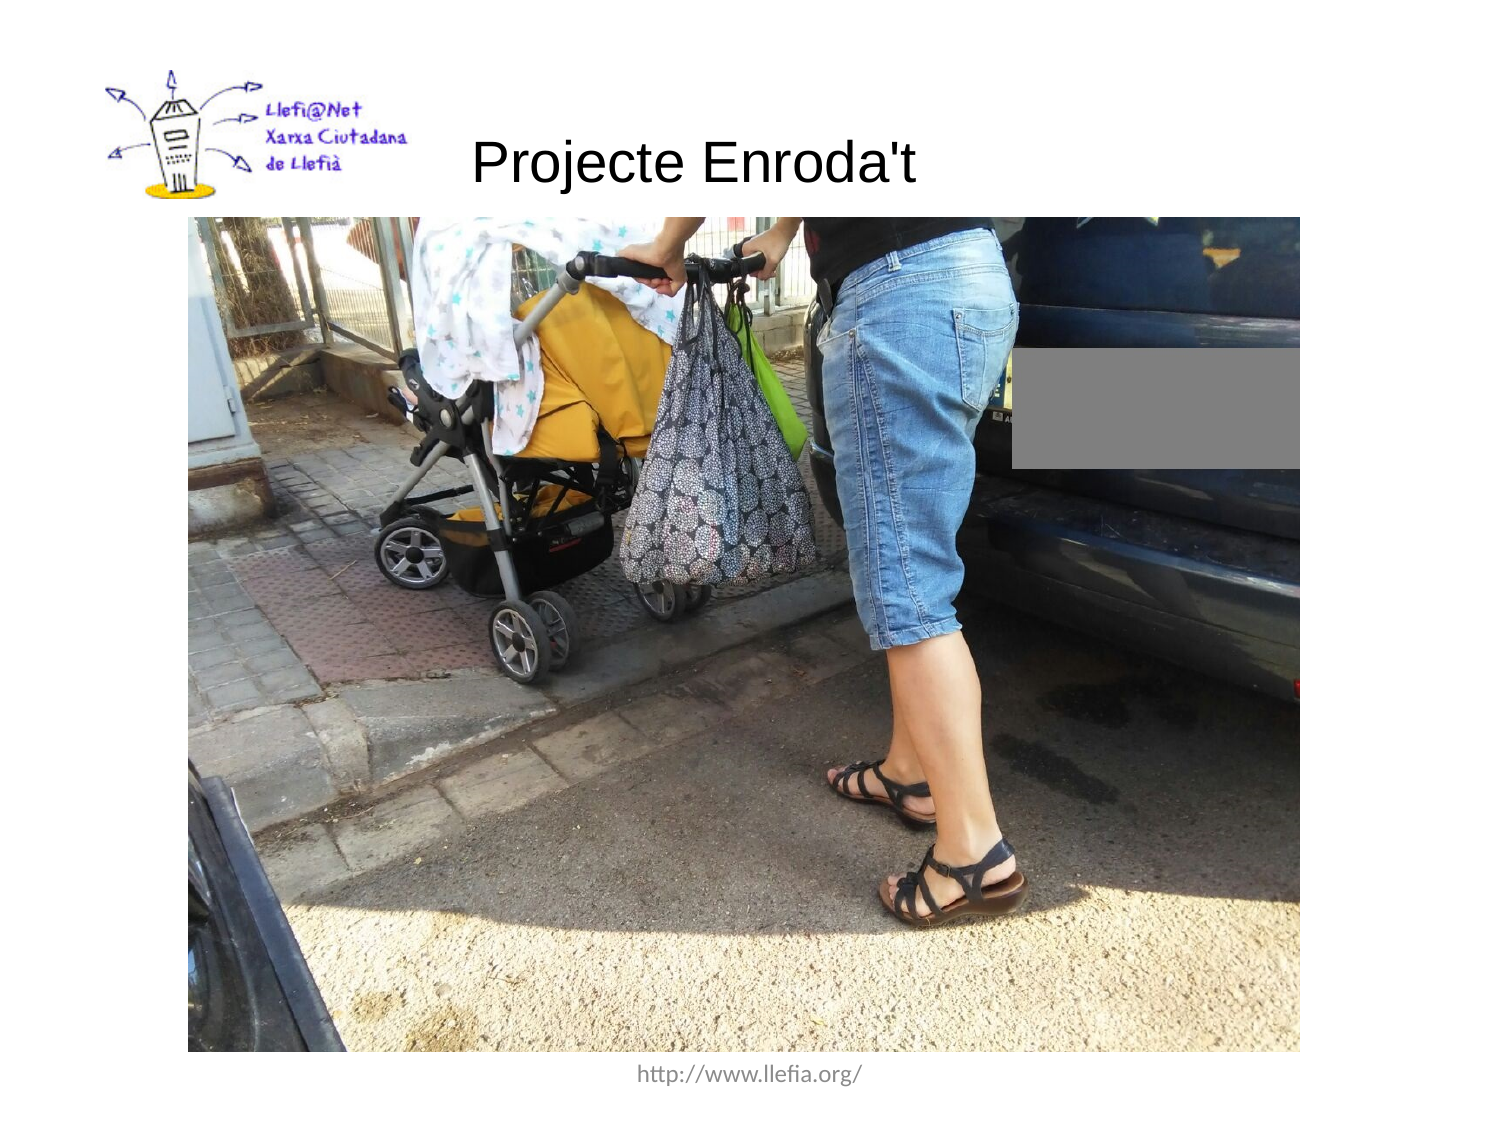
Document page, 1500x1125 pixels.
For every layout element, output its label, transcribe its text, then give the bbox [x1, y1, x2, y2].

text_box Projecte Enroda't [456, 117, 1418, 203]
text_box http://www.llefia.org/ [512, 1052, 988, 1103]
picture [188, 217, 1300, 1052]
picture [105, 70, 412, 199]
